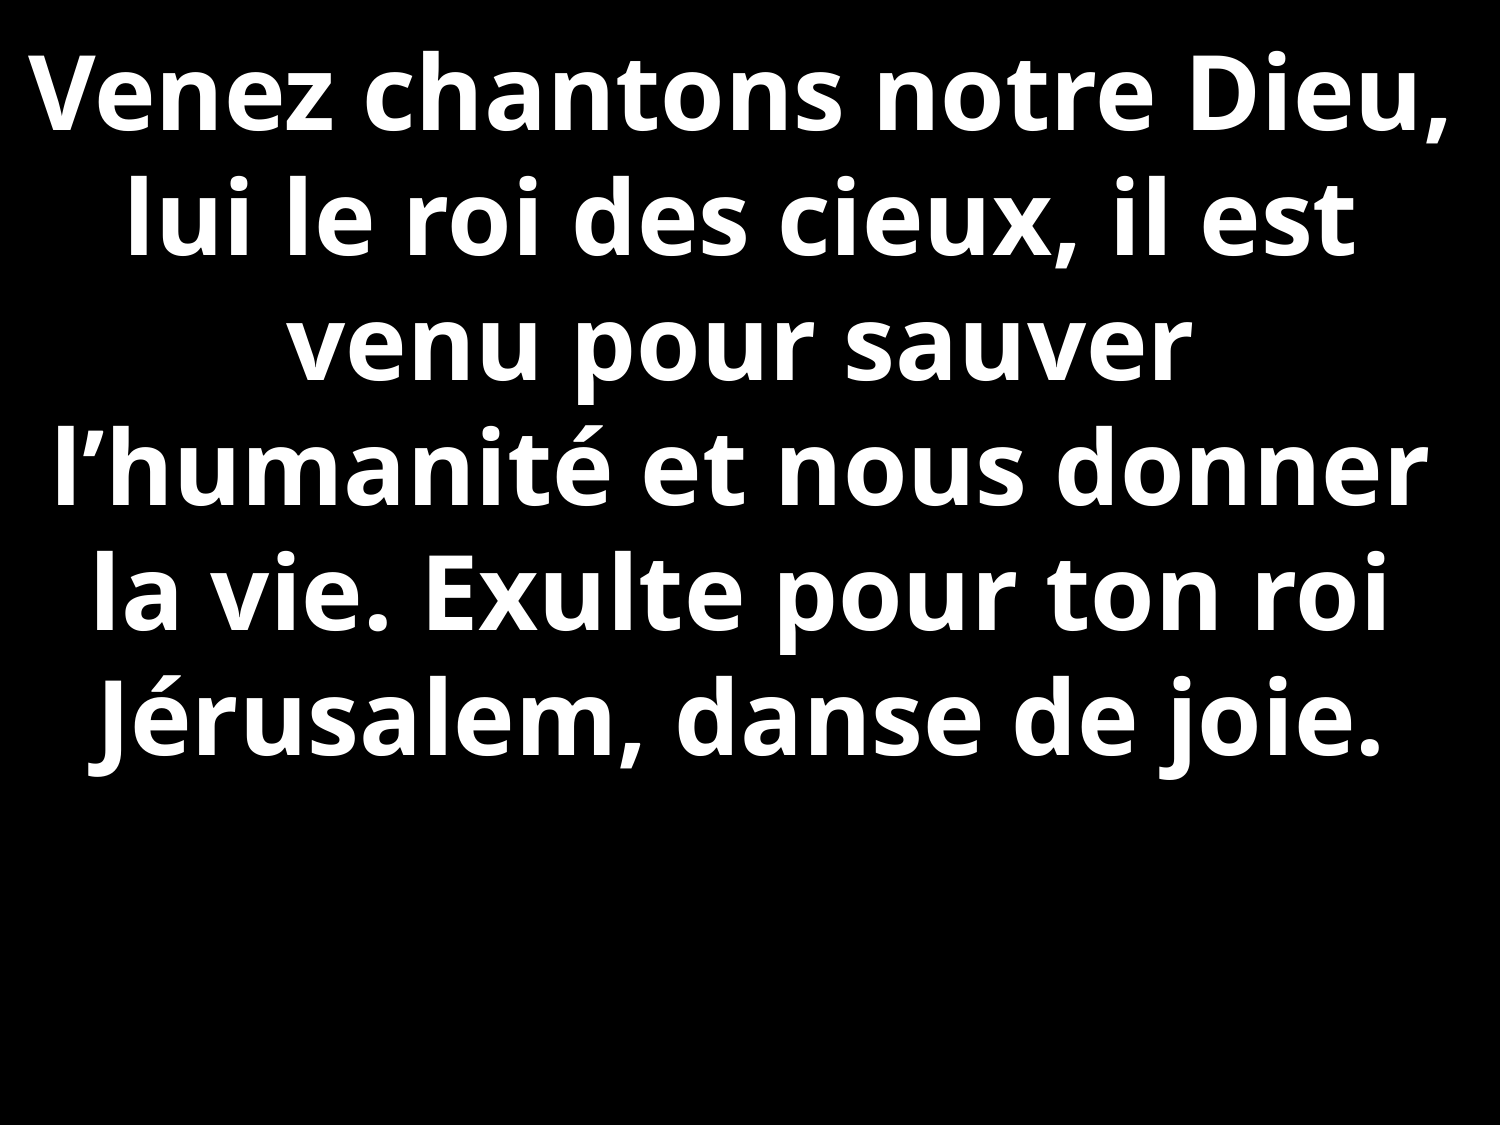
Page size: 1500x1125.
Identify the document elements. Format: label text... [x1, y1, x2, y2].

list Venez chantons notre Dieu, lui le roi des cieux, il est venu pour sauver l’humanité et nous donner la vie. Exulte pour ton roi Jérusalem, danse de joie. [0, 19, 1483, 1125]
